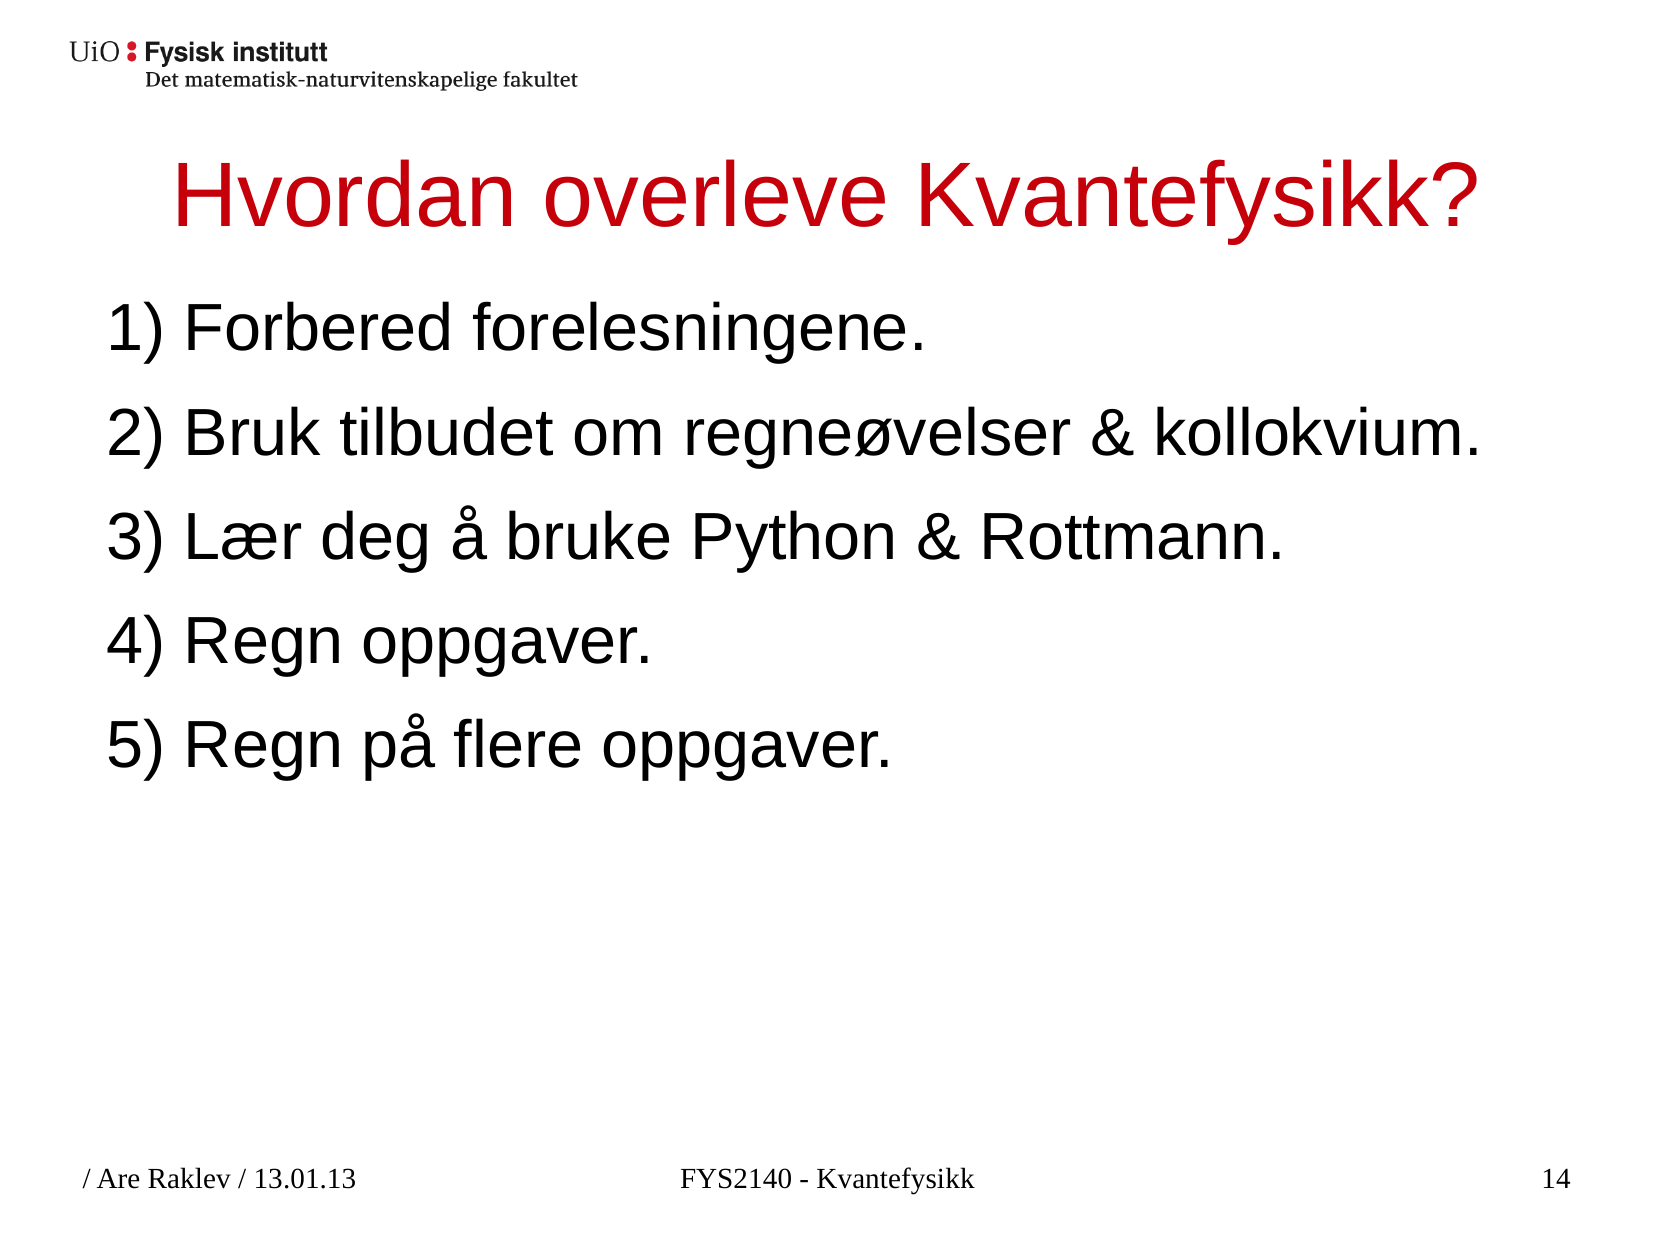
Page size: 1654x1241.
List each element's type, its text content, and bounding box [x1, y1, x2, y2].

title Hvordan overleve Kvantefysikk? [82, 90, 1571, 298]
list Forbered forelesningene. Bruk tilbudet om regneøvelser & kollokvium. Lær deg å bruke Python & Rottmann. Regn oppgaver. Regn på flere oppgaver. [106, 290, 1595, 1094]
picture [68, 37, 581, 93]
